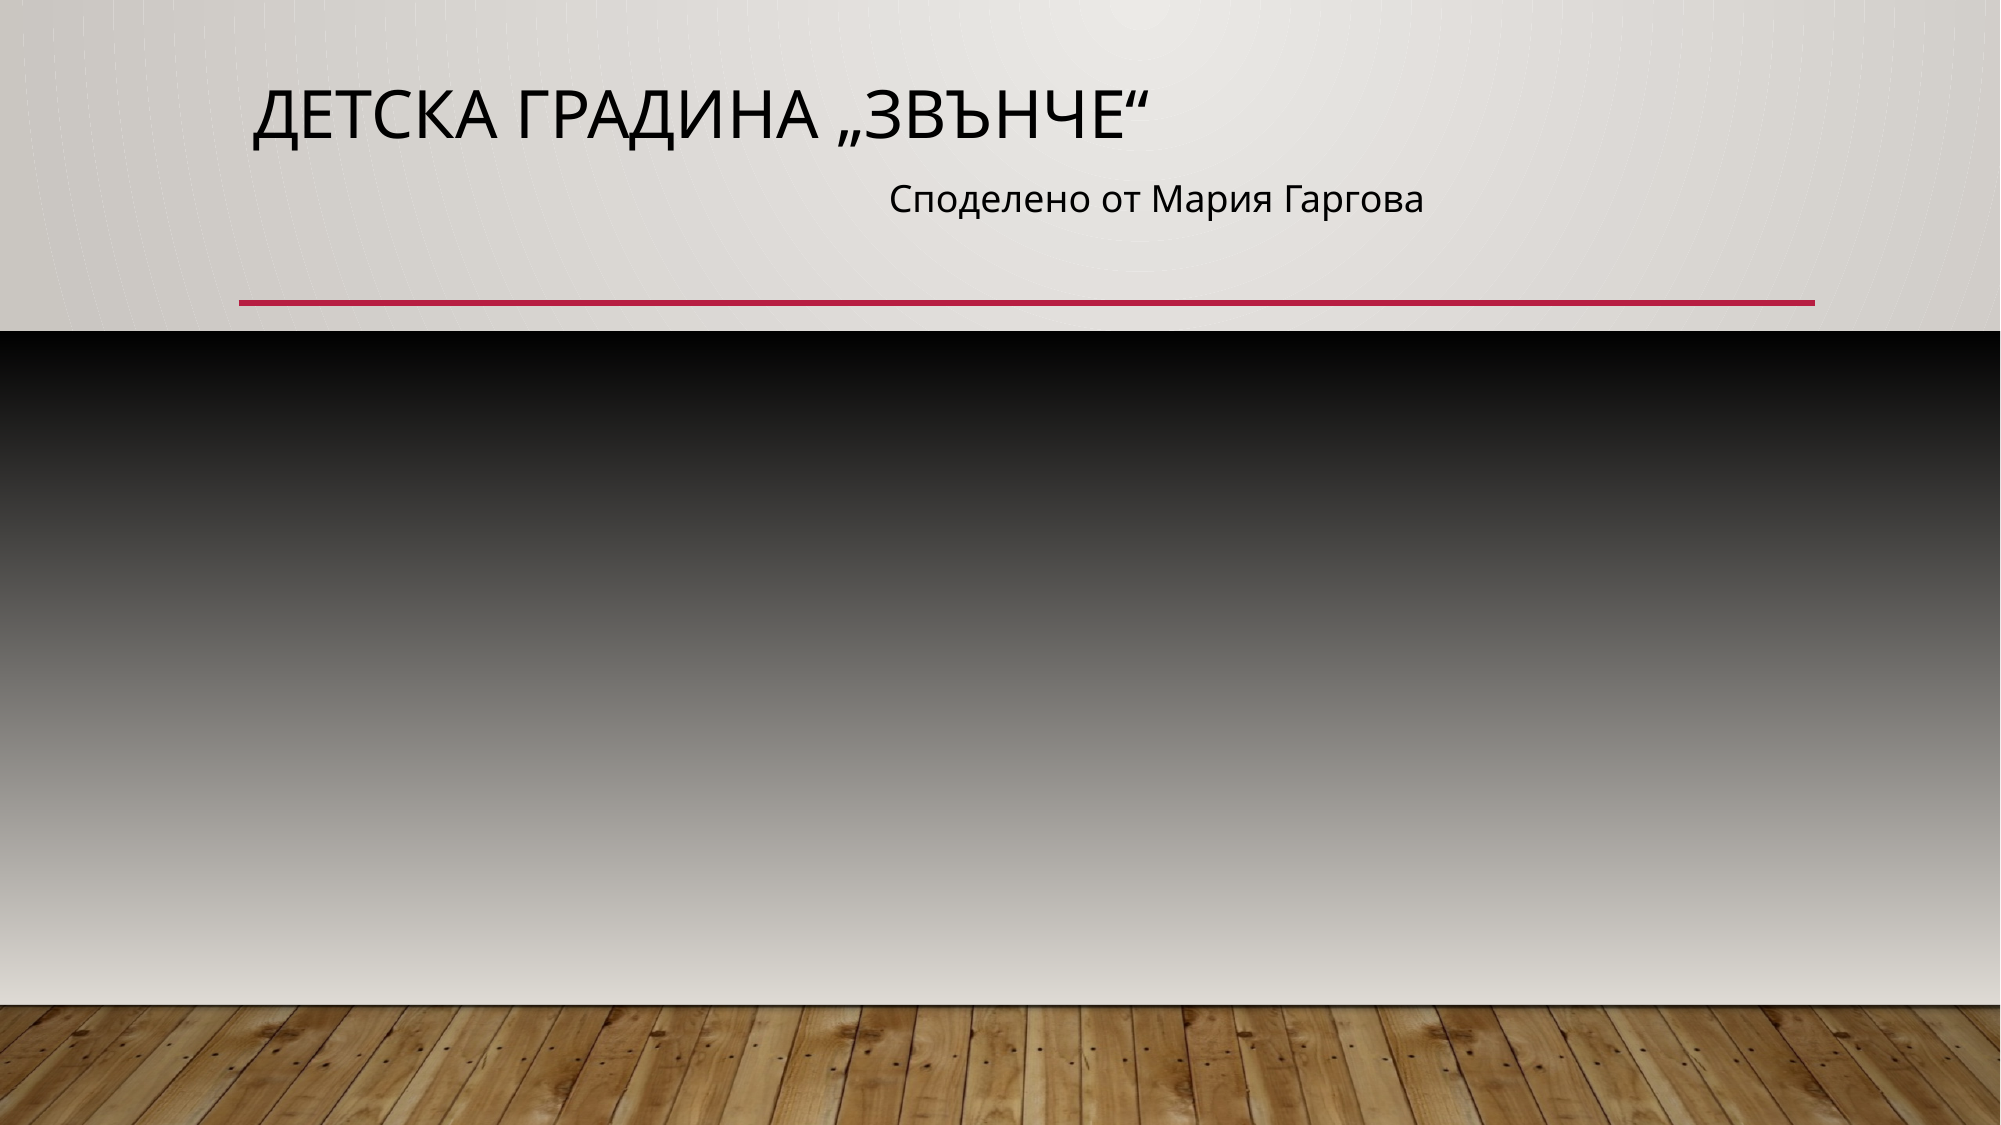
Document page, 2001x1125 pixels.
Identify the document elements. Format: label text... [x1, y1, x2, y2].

text_box Споделено от Мария Гаргова [873, 167, 1376, 229]
title Детска градина „Звънче“ [238, 73, 1814, 187]
